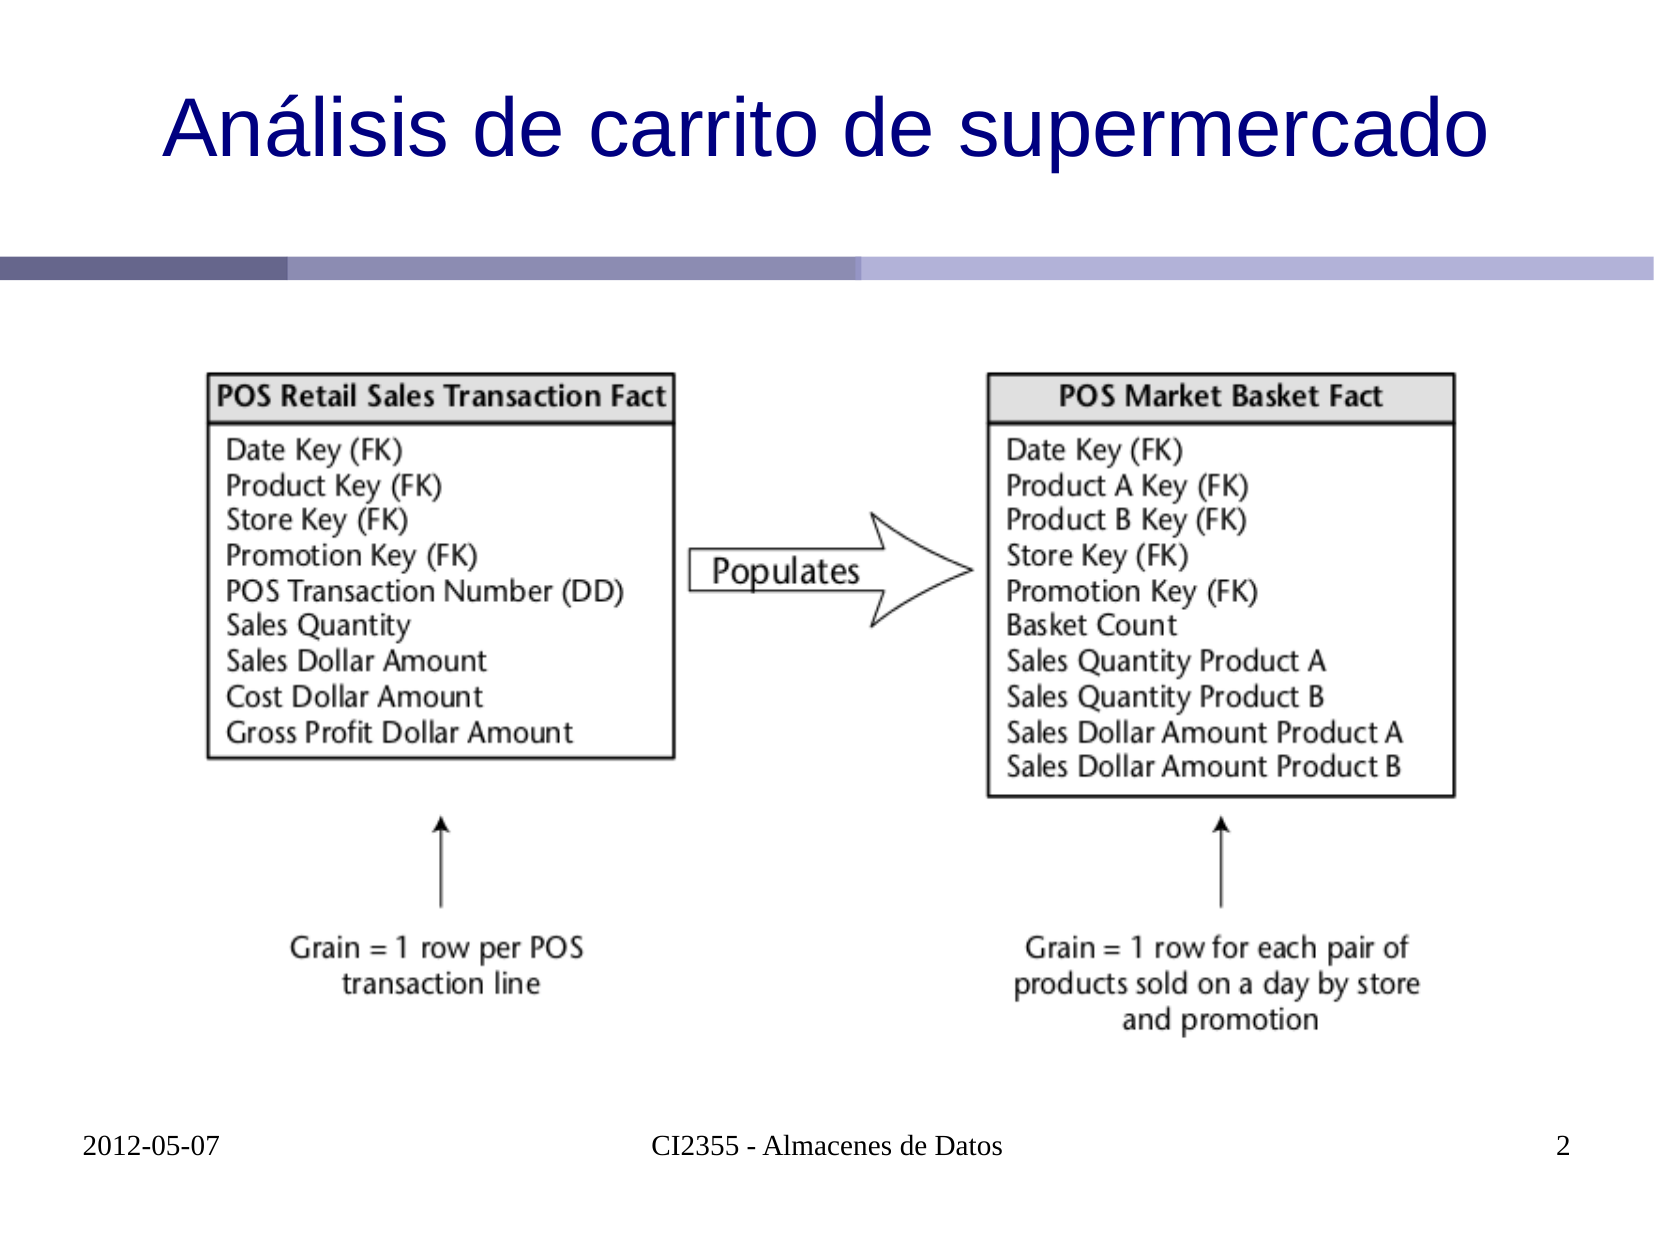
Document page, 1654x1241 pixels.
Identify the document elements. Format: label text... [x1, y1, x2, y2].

picture [181, 349, 1481, 1051]
title Análisis de carrito de supermercado [0, 0, 1654, 257]
